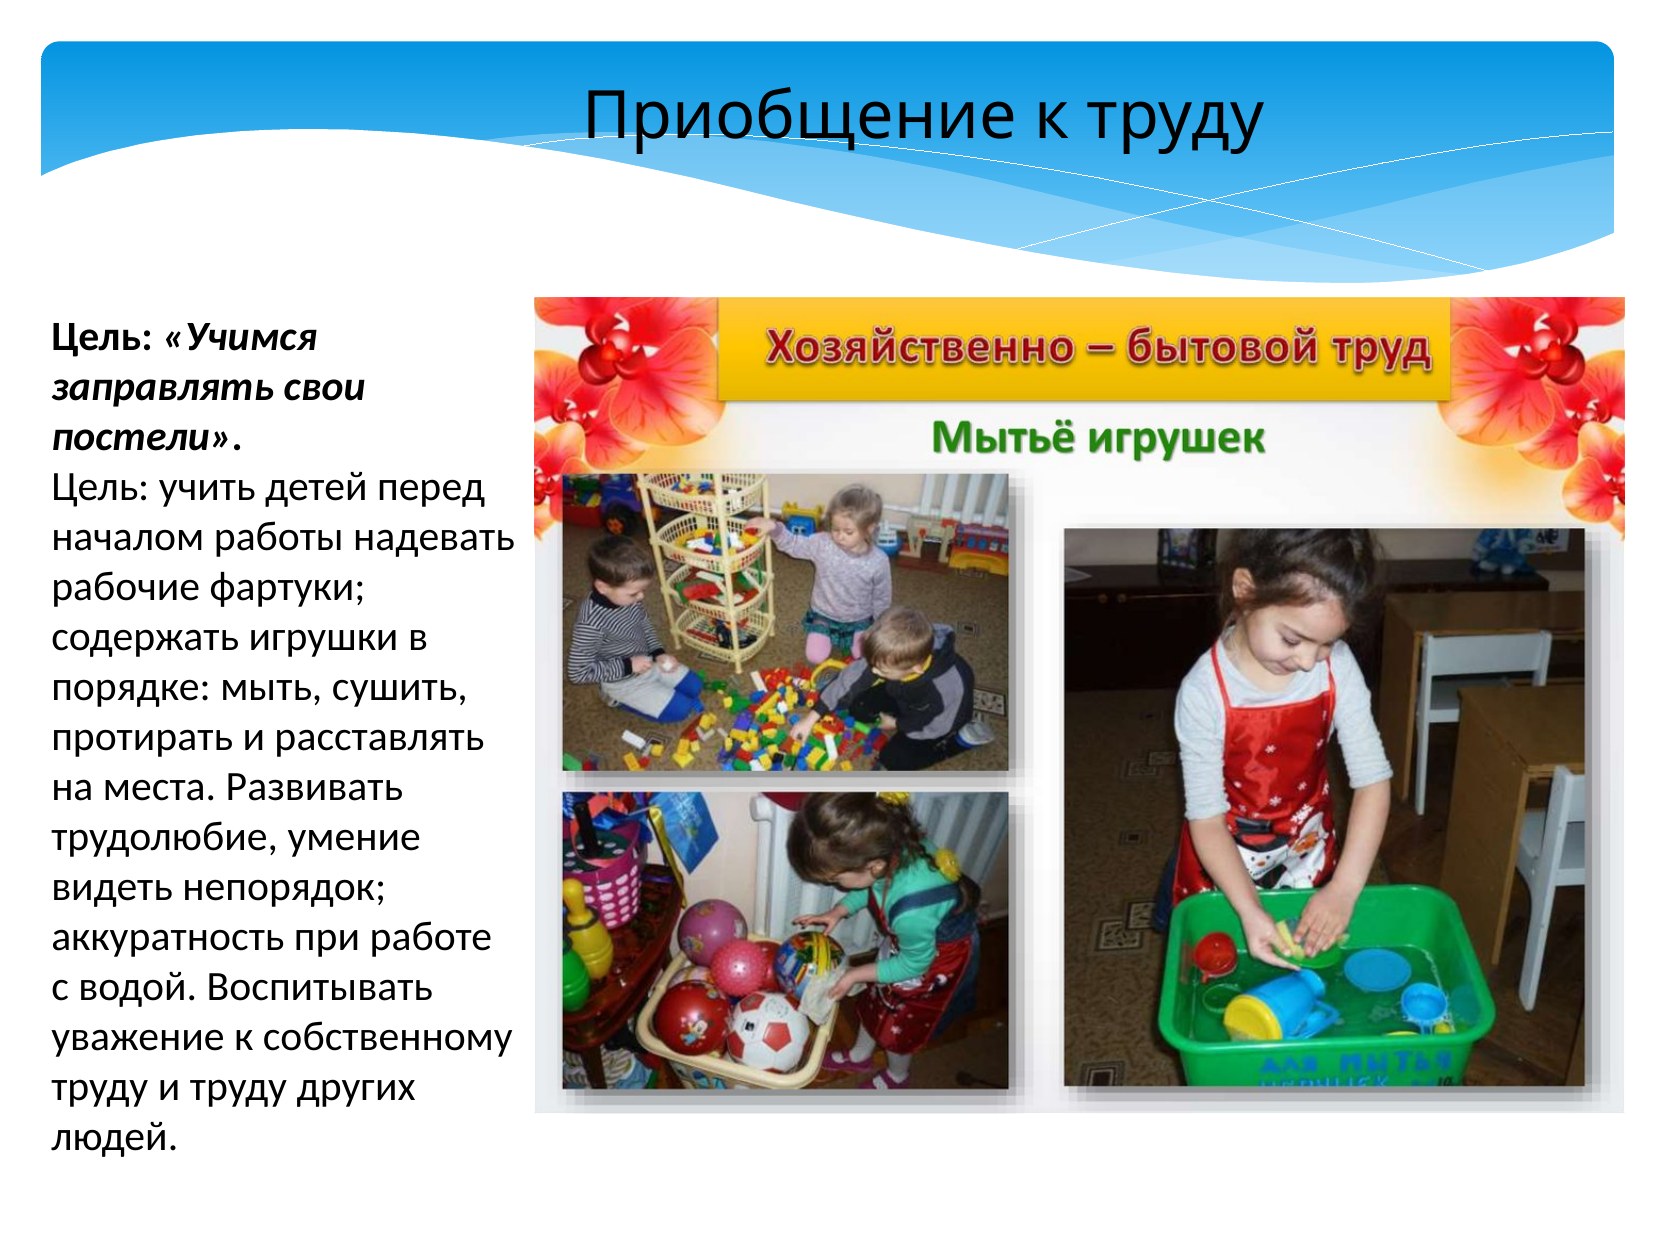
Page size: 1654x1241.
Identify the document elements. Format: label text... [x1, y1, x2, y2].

text_box Приобщение к труду [568, 65, 1280, 160]
text_box Цель: «Учимся заправлять свои постели». Цель: учить детей перед началом работы надевать рабочие фартуки; содержать игрушки в порядке: мыть, сушить, протирать и расставлять на места. Развивать трудолюбие, умение видеть непорядок; аккуратность при работе с водой. Воспитывать уважение к собственному труду и труду других людей. [36, 301, 534, 1167]
picture [534, 297, 1625, 1114]
